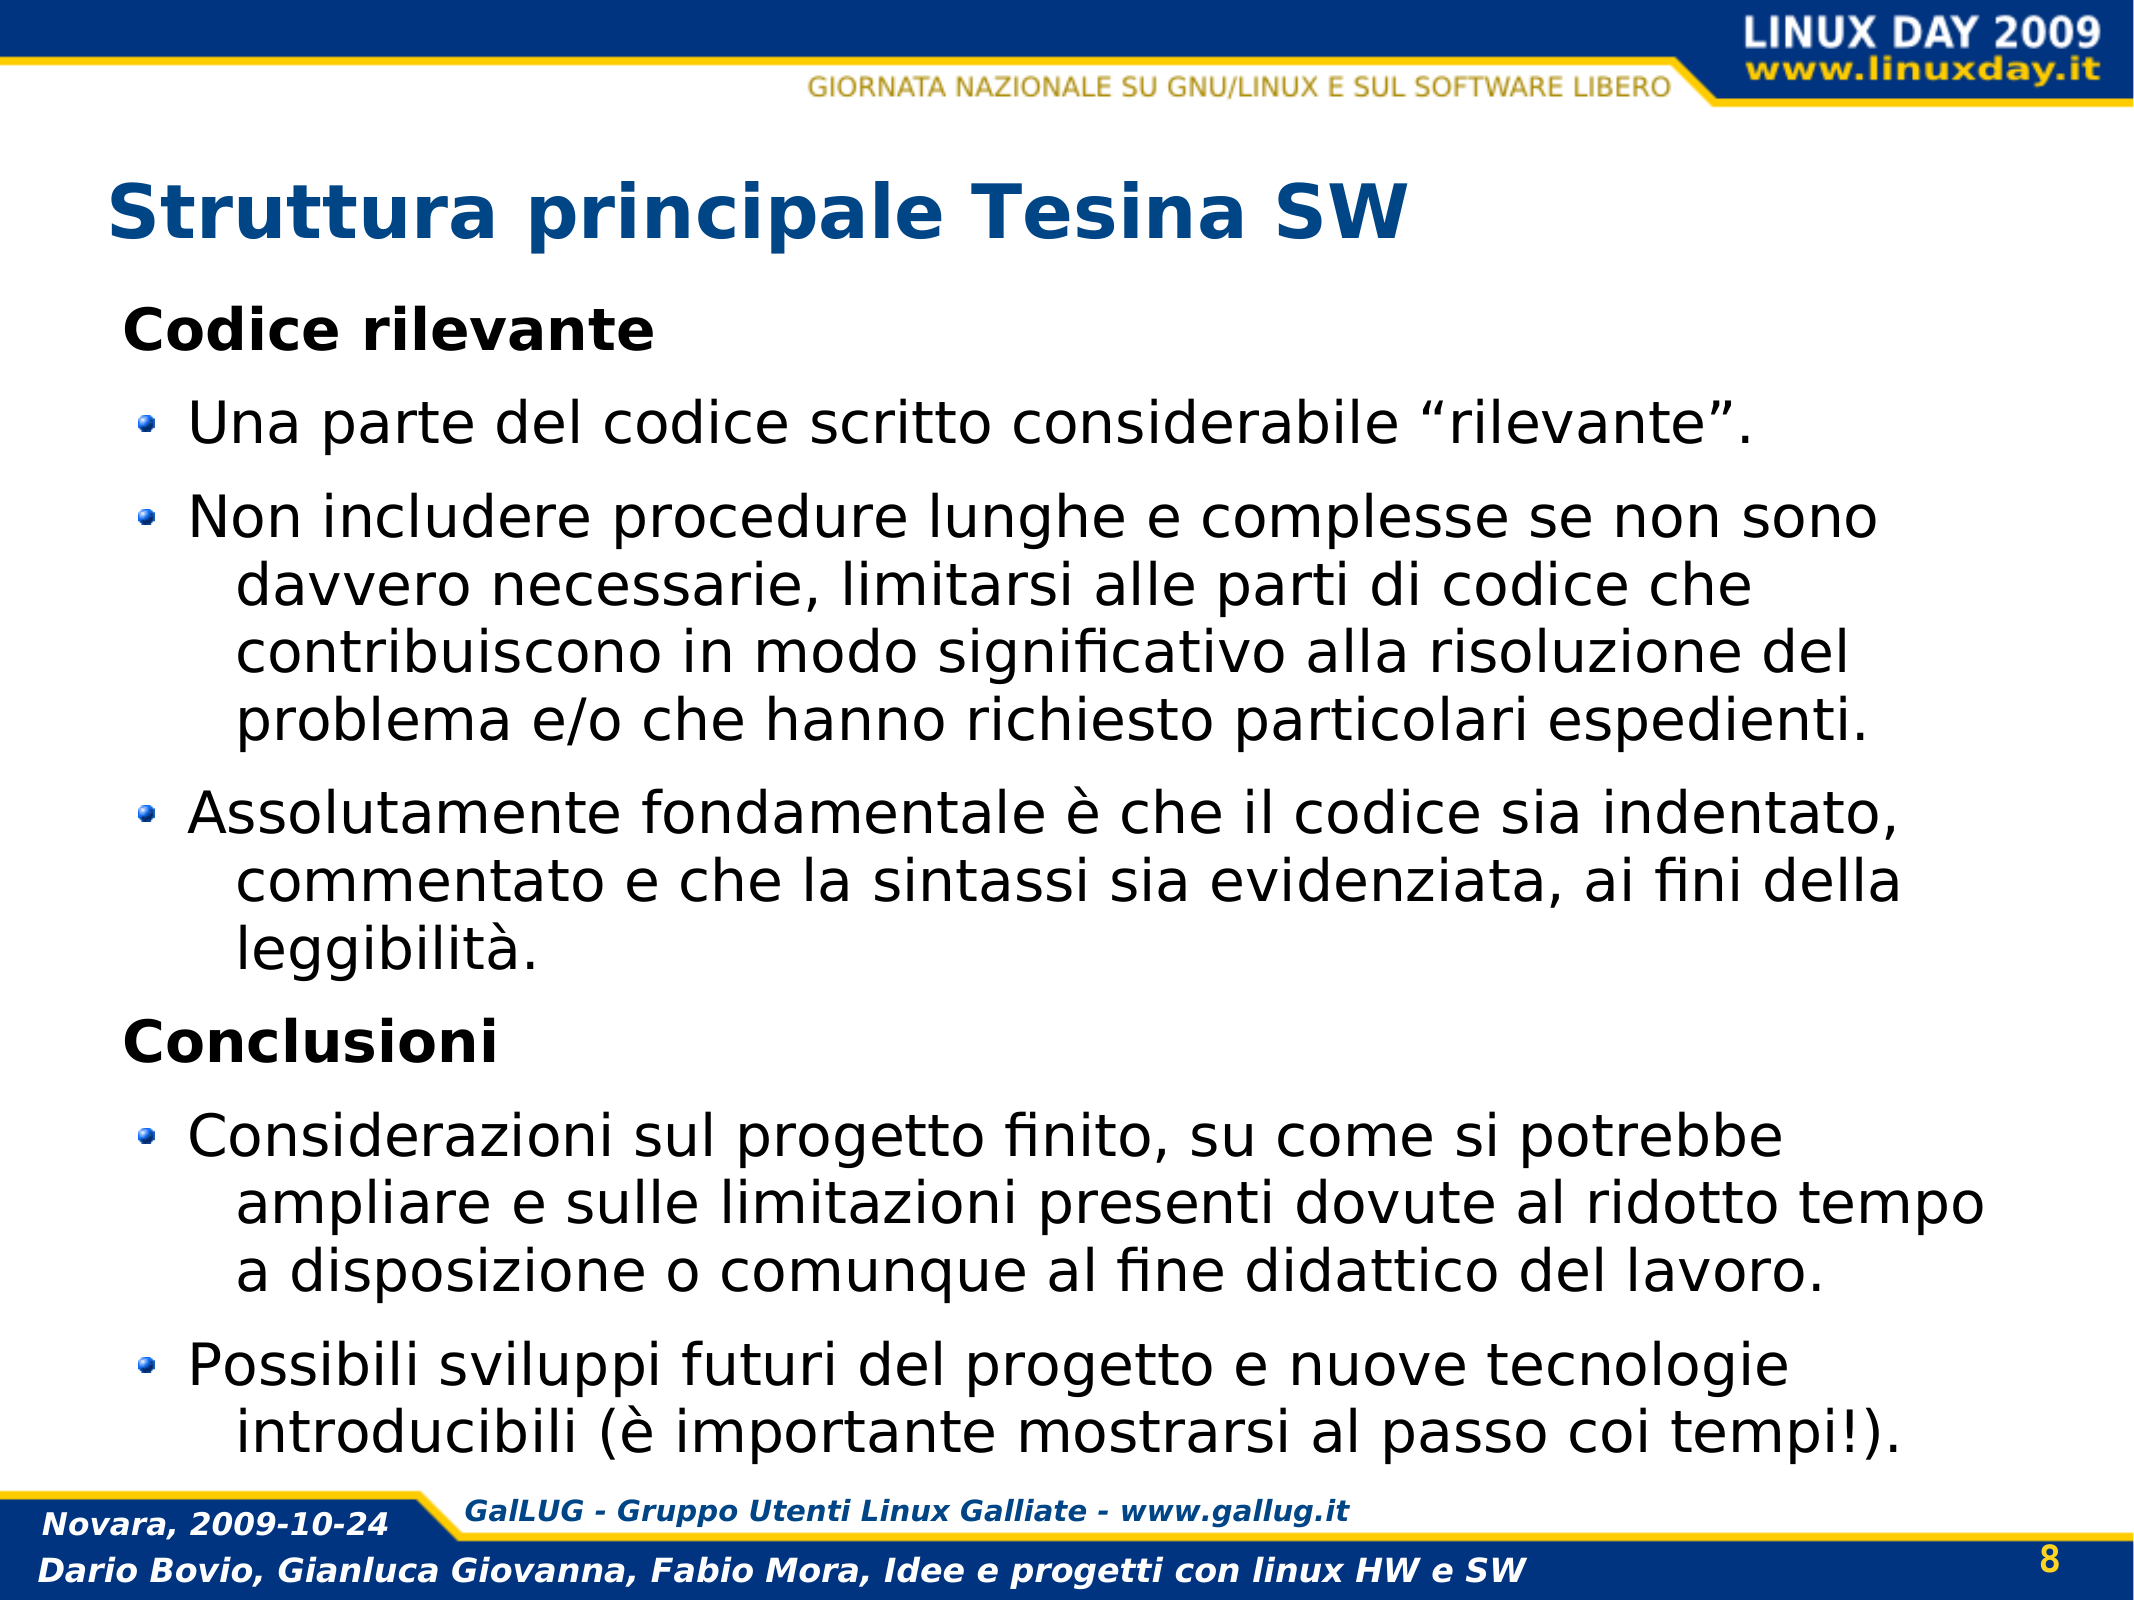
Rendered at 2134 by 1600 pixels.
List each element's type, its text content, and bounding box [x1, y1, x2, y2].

list Codice rilevante Una parte del codice scritto considerabile “rilevante”. Non includere procedure lunghe e complesse se non sono davvero necessarie, limitarsi alle parti di codice che contribuiscono in modo significativo alla risoluzione del problema e/o che hanno richiesto particolari espedienti. Assolutamente fondamentale è che il codice sia indentato, commentato e che la sintassi sia evidenziata, ai fini della leggibilità. Conclusioni Considerazioni sul progetto finito, su come si potrebbe ampliare e sulle limitazioni presenti dovute al ridotto tempo a disposizione o comunque al fine didattico del lavoro. Possibili sviluppi futuri del progetto e nuove tecnologie introducibili (è importante mostrarsi al passo coi tempi!). [106, 296, 2027, 1561]
picture [0, 0, 2134, 1600]
title Struttura principale Tesina SW [106, 159, 2080, 267]
